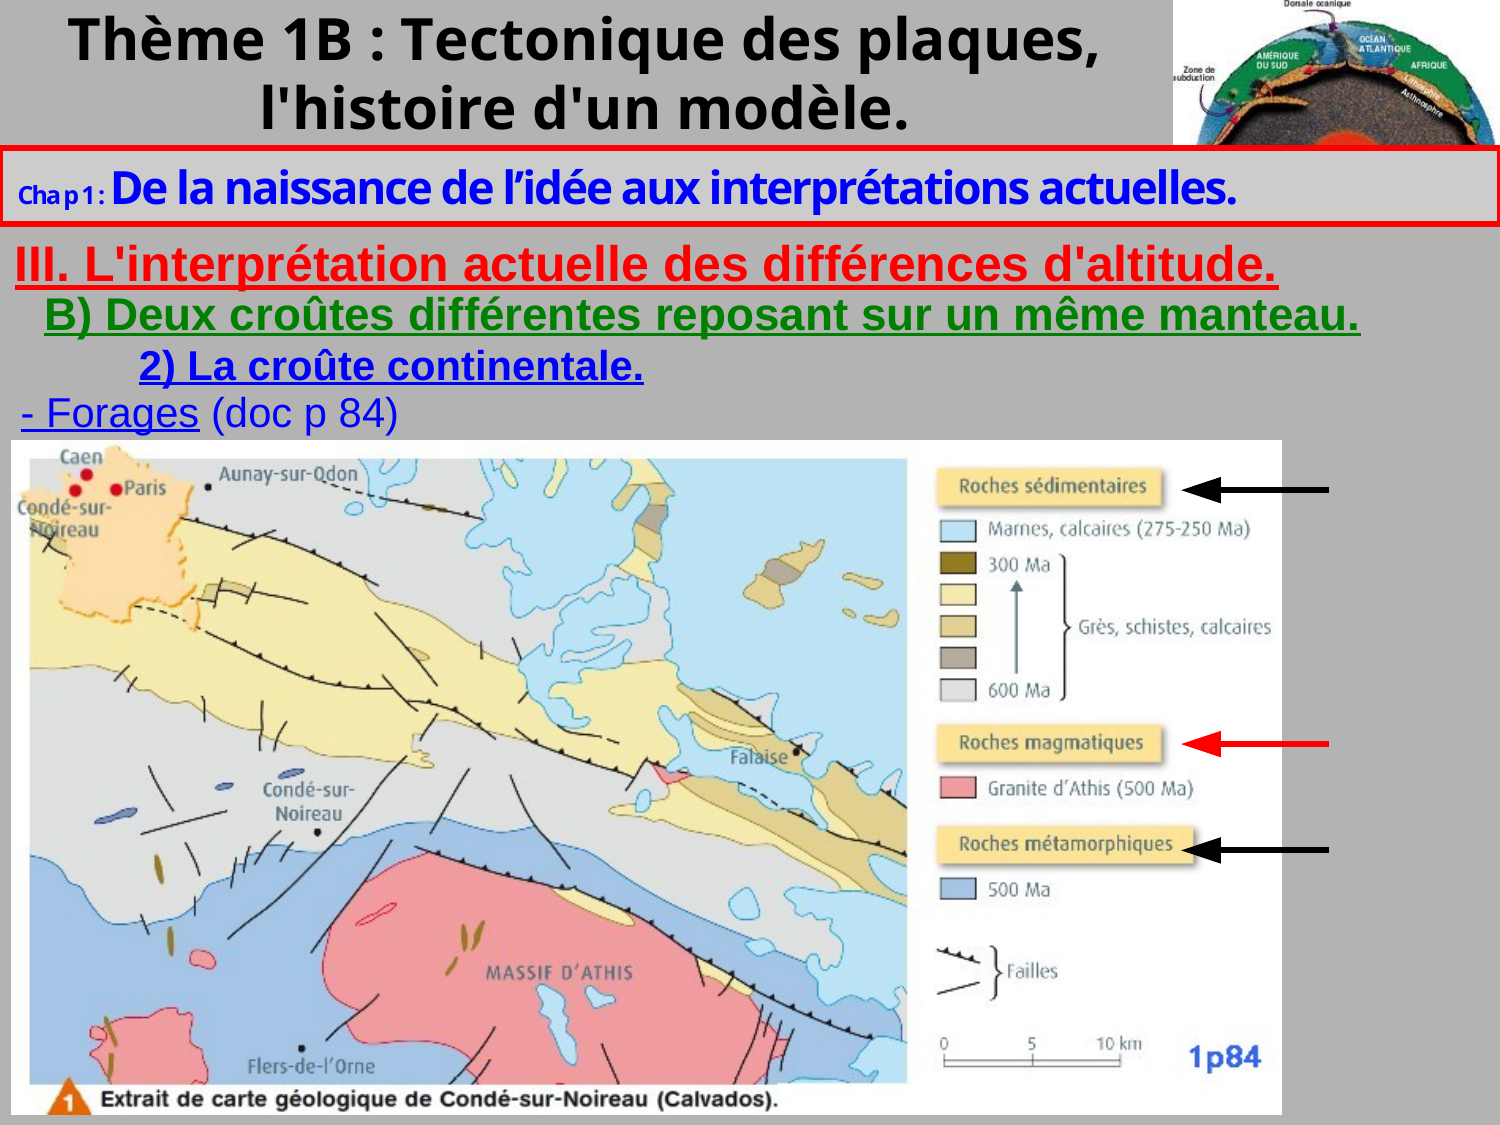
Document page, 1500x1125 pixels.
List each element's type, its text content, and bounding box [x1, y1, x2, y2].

text_box B) Deux croûtes différentes reposant sur un même manteau. [29, 277, 1500, 348]
text_box 2) La croûte continentale. [124, 348, 1500, 377]
picture [11, 443, 1282, 1115]
picture [1173, 0, 1500, 147]
text_box Cha p 1 : De la naissance de l’idée aux interprétations actuelles. [0, 147, 1500, 224]
text_box - Forages (doc p 84) [5, 377, 1500, 443]
text_box Thème 1B : Tectonique des plaques, l'histoire d'un modèle. [0, 0, 1173, 147]
text_box III. L'interprétation actuelle des différences d'altitude. [0, 224, 1418, 300]
